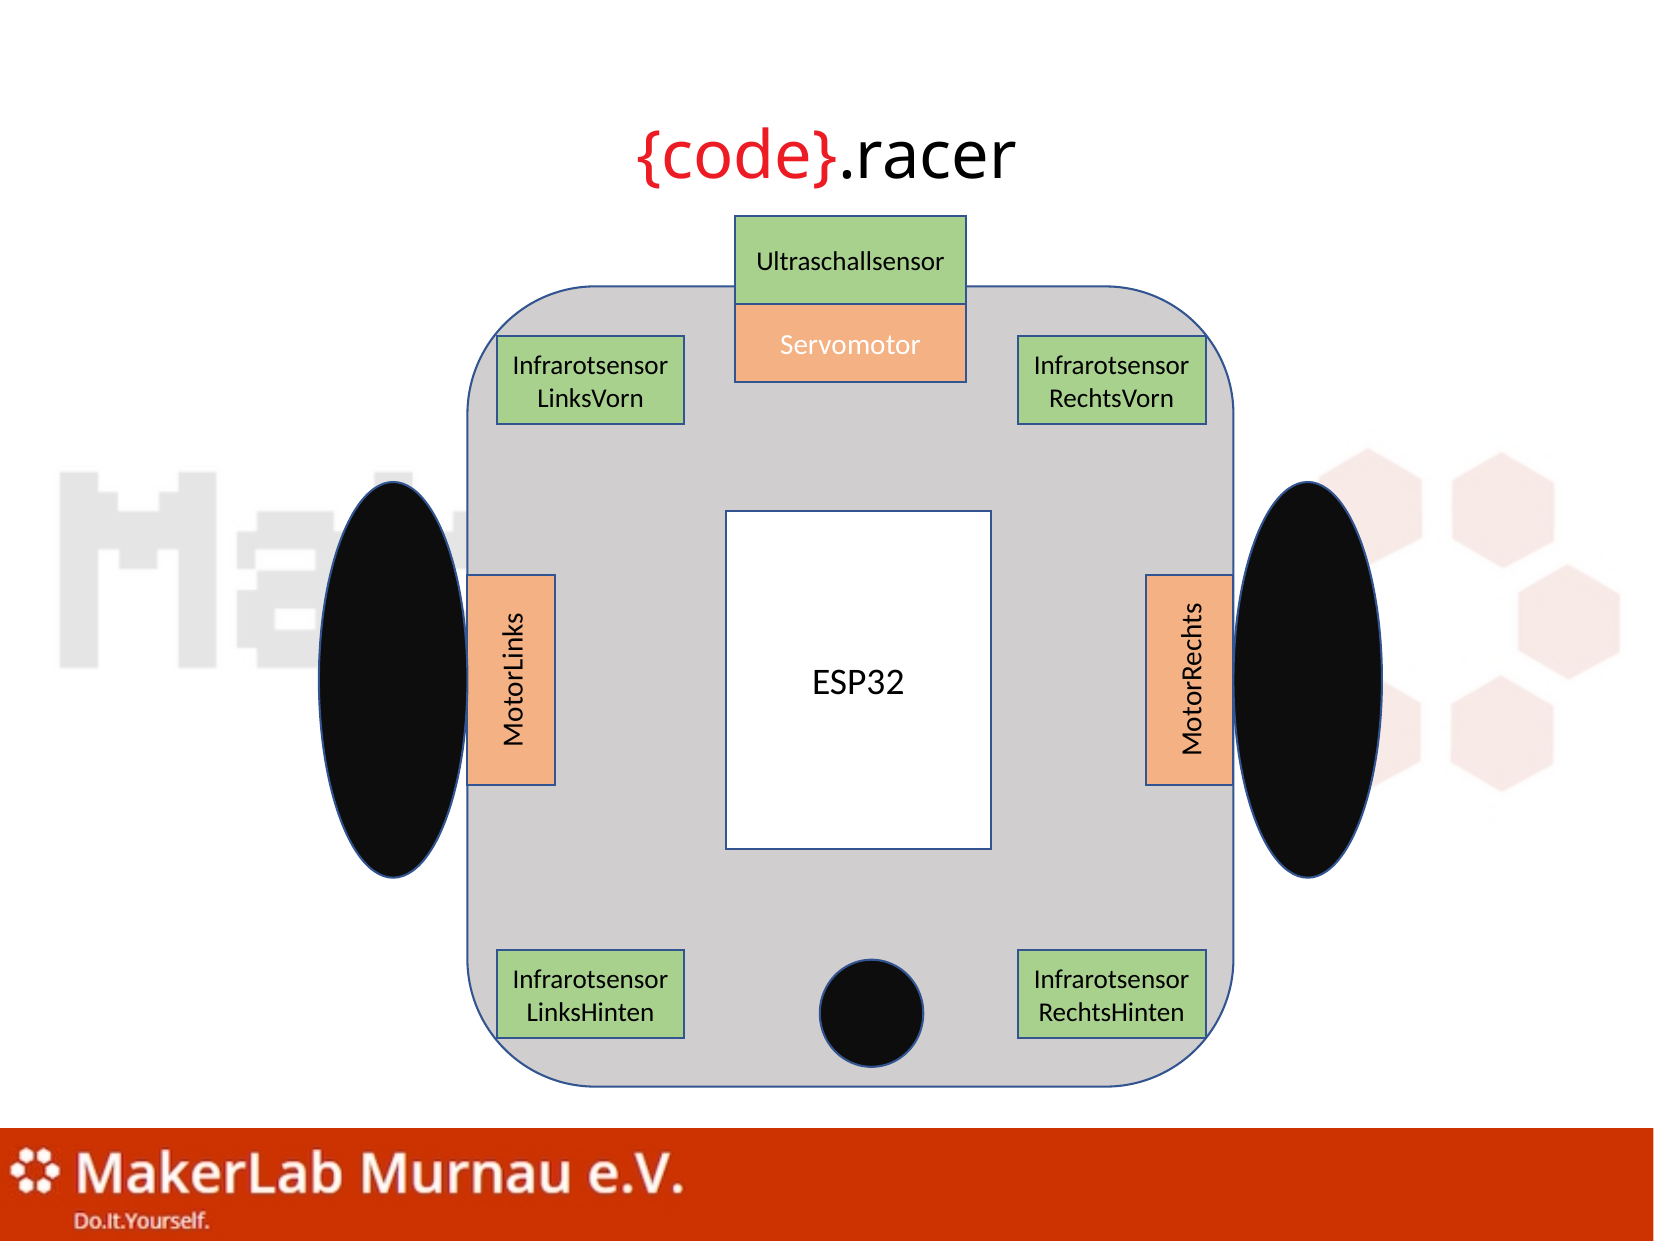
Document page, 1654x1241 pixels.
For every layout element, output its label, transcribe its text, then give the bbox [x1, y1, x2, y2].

text_box Ultraschallsensor [735, 216, 966, 303]
text_box [318, 482, 468, 878]
picture [0, 1128, 1654, 1241]
text_box MotorRechts [1146, 575, 1234, 785]
text_box Infrarotsensor LinksVorn [496, 336, 685, 424]
subtitle [1140, 290, 1571, 1010]
text_box Infrarotsensor RechtsHinten [1017, 950, 1206, 1038]
text_box ESP32 [725, 510, 991, 849]
subtitle [82, 290, 561, 1010]
text_box Infrarotsensor RechtsVorn [1017, 336, 1206, 424]
text_box MotorLinks [467, 575, 555, 785]
title {code}.racer [82, 49, 1571, 257]
text_box [1233, 482, 1382, 878]
text_box Servomotor [735, 303, 966, 382]
text_box Infrarotsensor LinksHinten [496, 950, 685, 1038]
text_box [467, 286, 1234, 1087]
